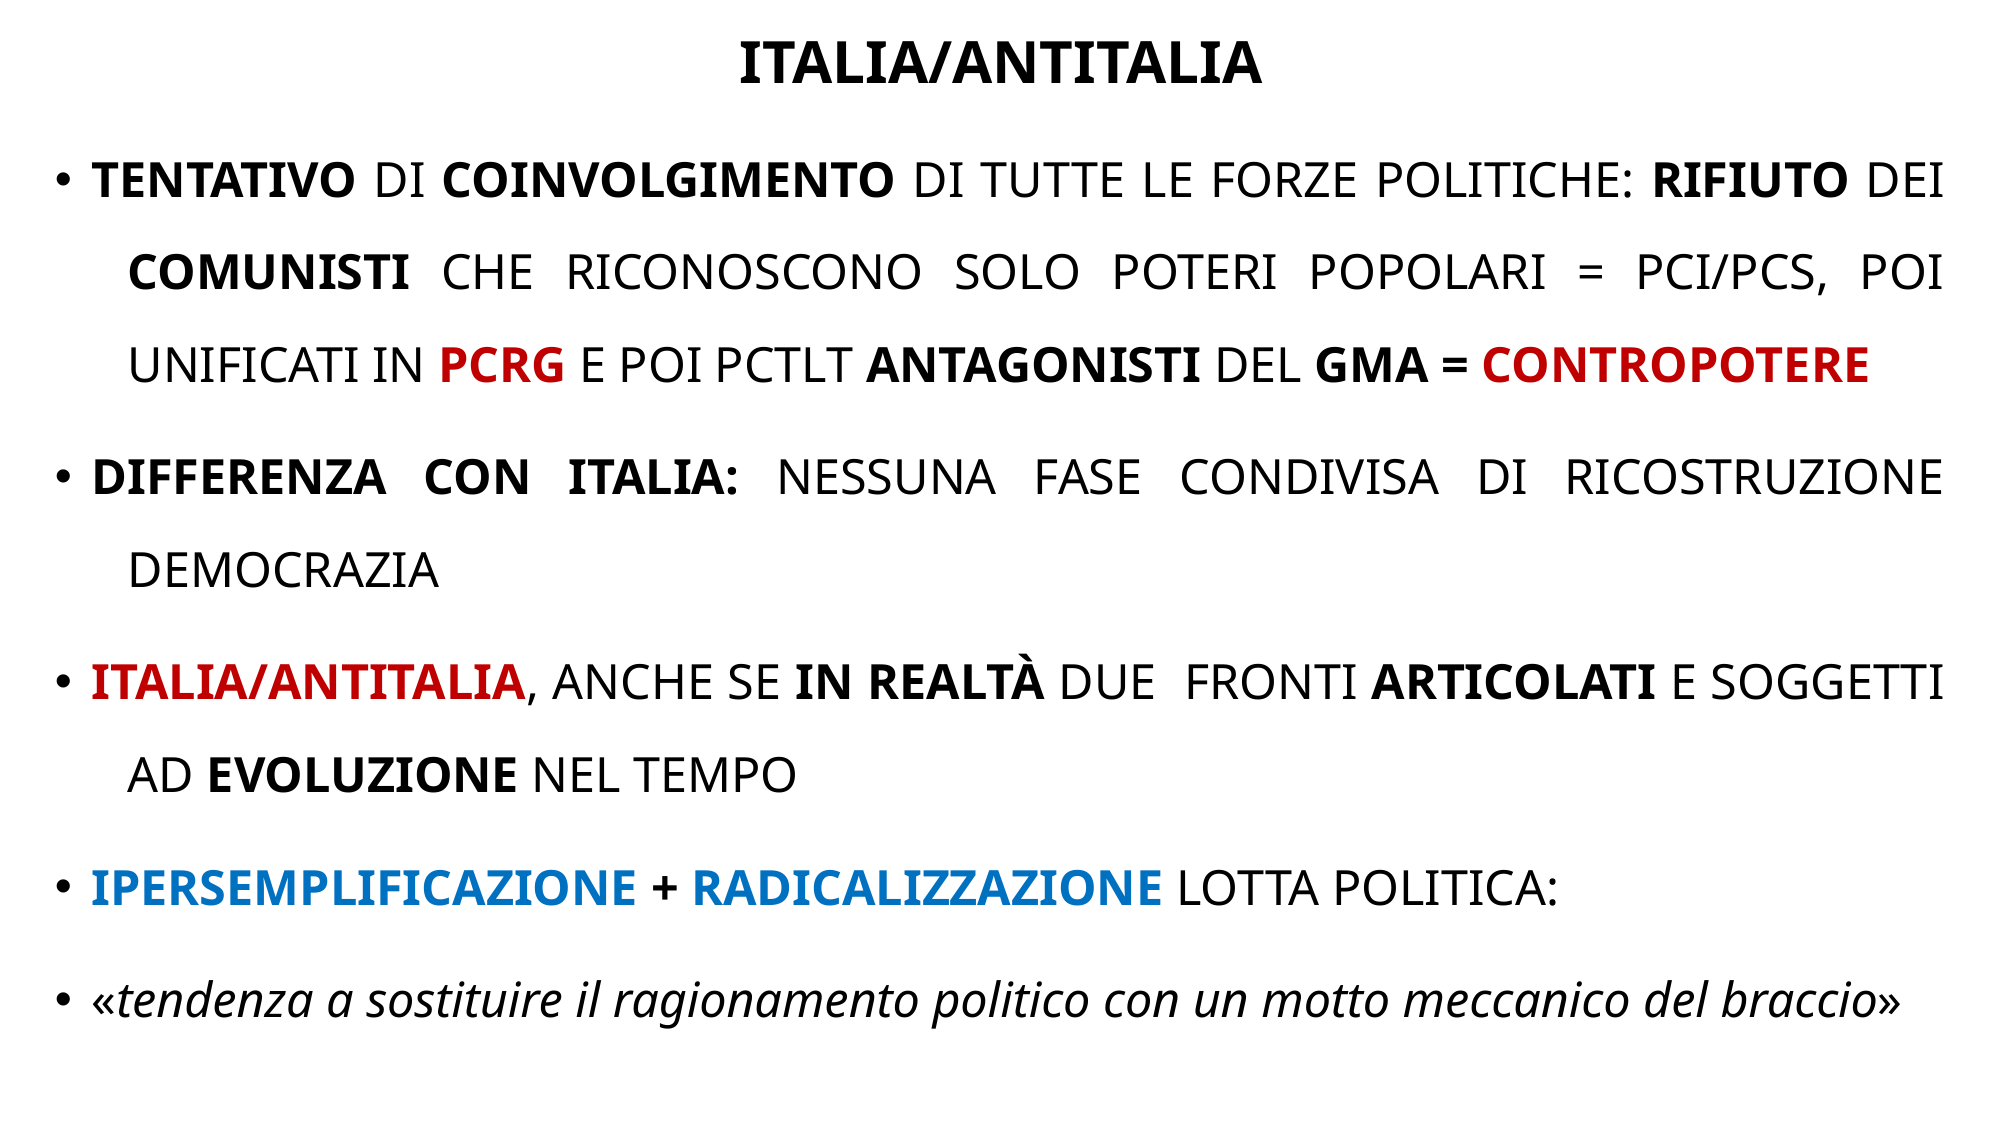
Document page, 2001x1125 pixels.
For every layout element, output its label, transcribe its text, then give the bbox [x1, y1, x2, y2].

list TENTATIVO DI COINVOLGIMENTO DI TUTTE LE FORZE POLITICHE: RIFIUTO DEI COMUNISTI CHE RICONOSCONO SOLO POTERI POPOLARI = PCI/PCS, POI UNIFICATI IN PCRG E POI PCTLT ANTAGONISTI DEL GMA = CONTROPOTERE DIFFERENZA CON ITALIA: NESSUNA FASE CONDIVISA DI RICOSTRUZIONE DEMOCRAZIA ITALIA/ANTITALIA, ANCHE SE IN REALTÀ DUE FRONTI ARTICOLATI E SOGGETTI AD EVOLUZIONE NEL TEMPO IPERSEMPLIFICAZIONE + RADICALIZZAZIONE LOTTA POLITICA: «tendenza a sostituire il ragionamento politico con un motto meccanico del braccio» [40, 111, 1960, 1098]
title ITALIA/ANTITALIA [40, 11, 1962, 112]
